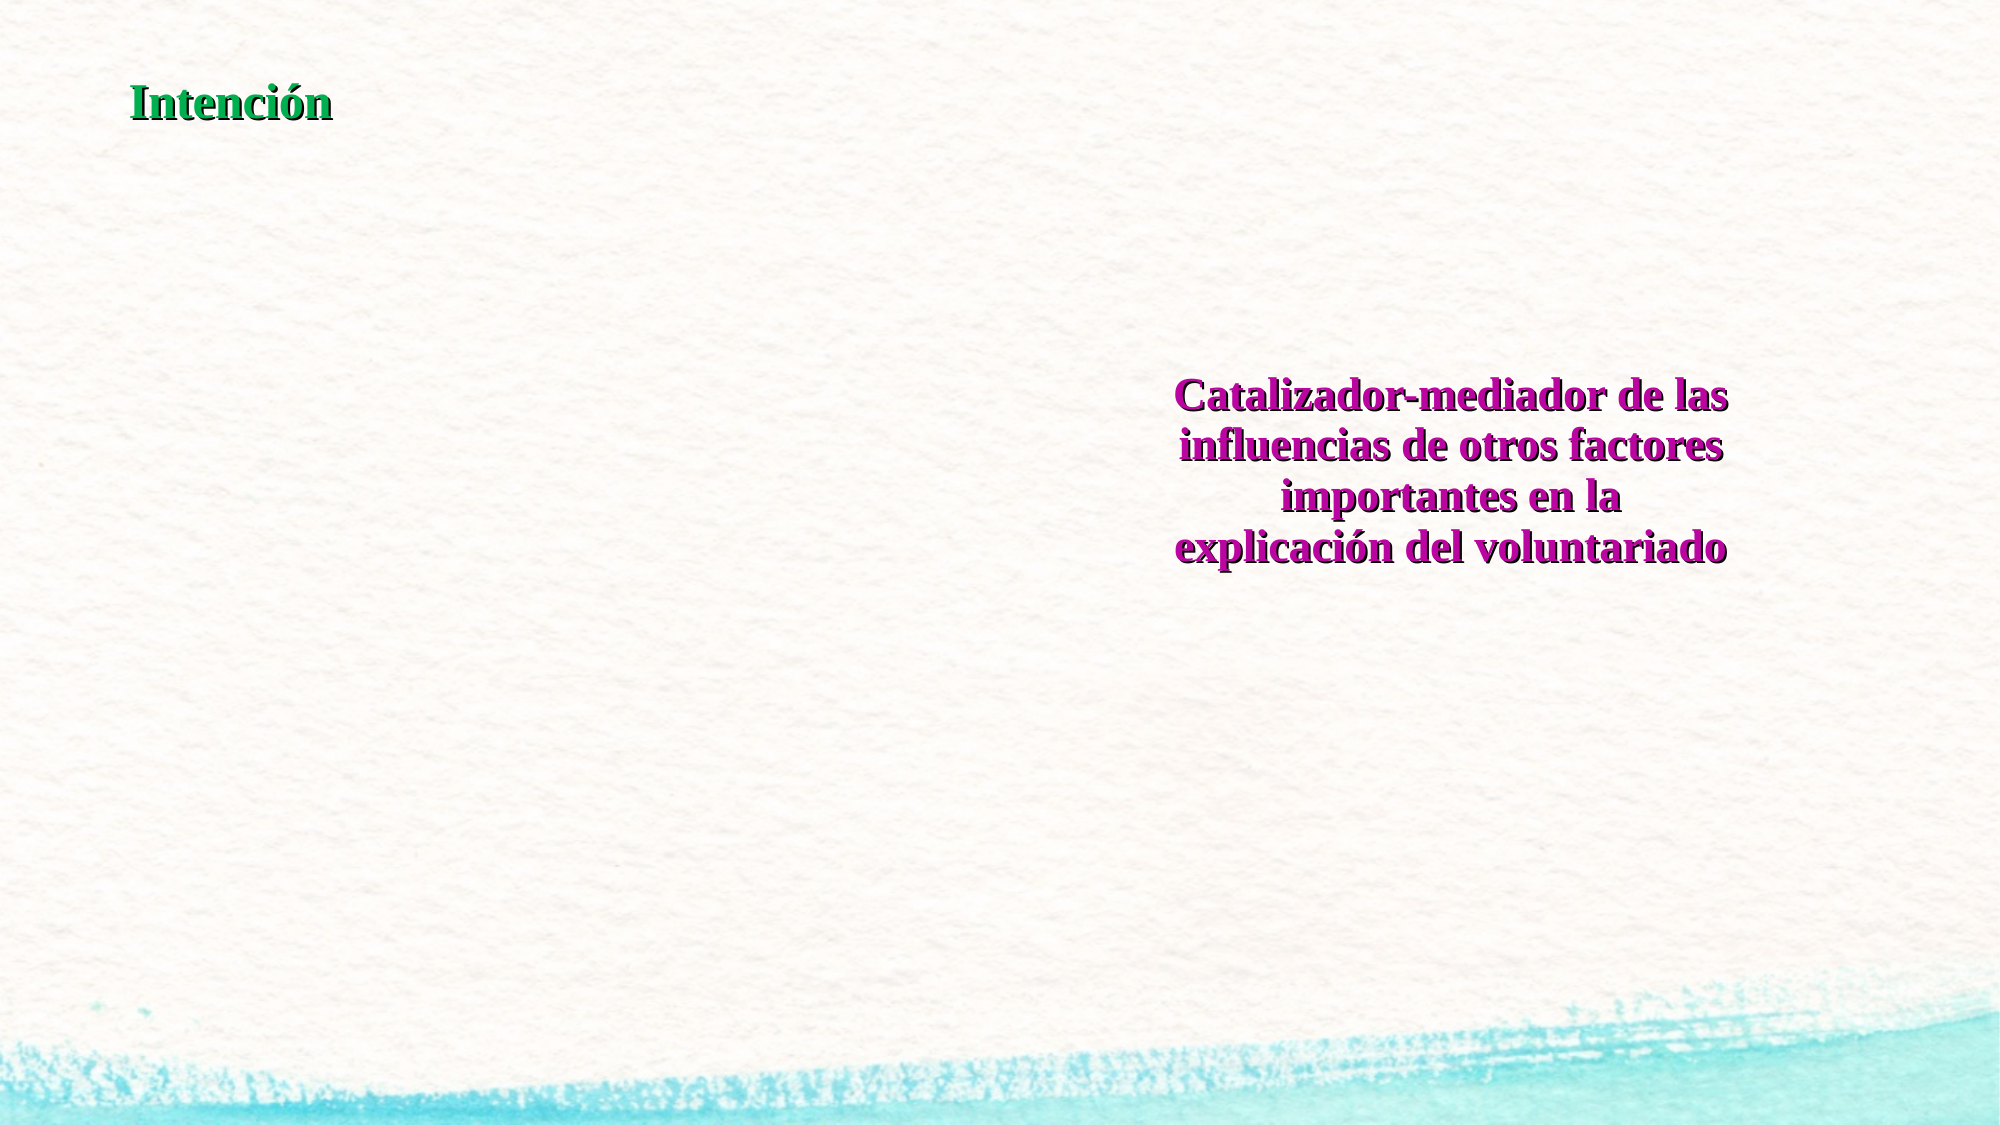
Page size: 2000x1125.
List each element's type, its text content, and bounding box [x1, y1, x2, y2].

text_box Catalizador-mediador de las influencias de otros factores importantes en la explicación del voluntariado [1082, 302, 1744, 848]
text_box Intención [113, 66, 371, 142]
picture [0, 0, 2000, 1125]
